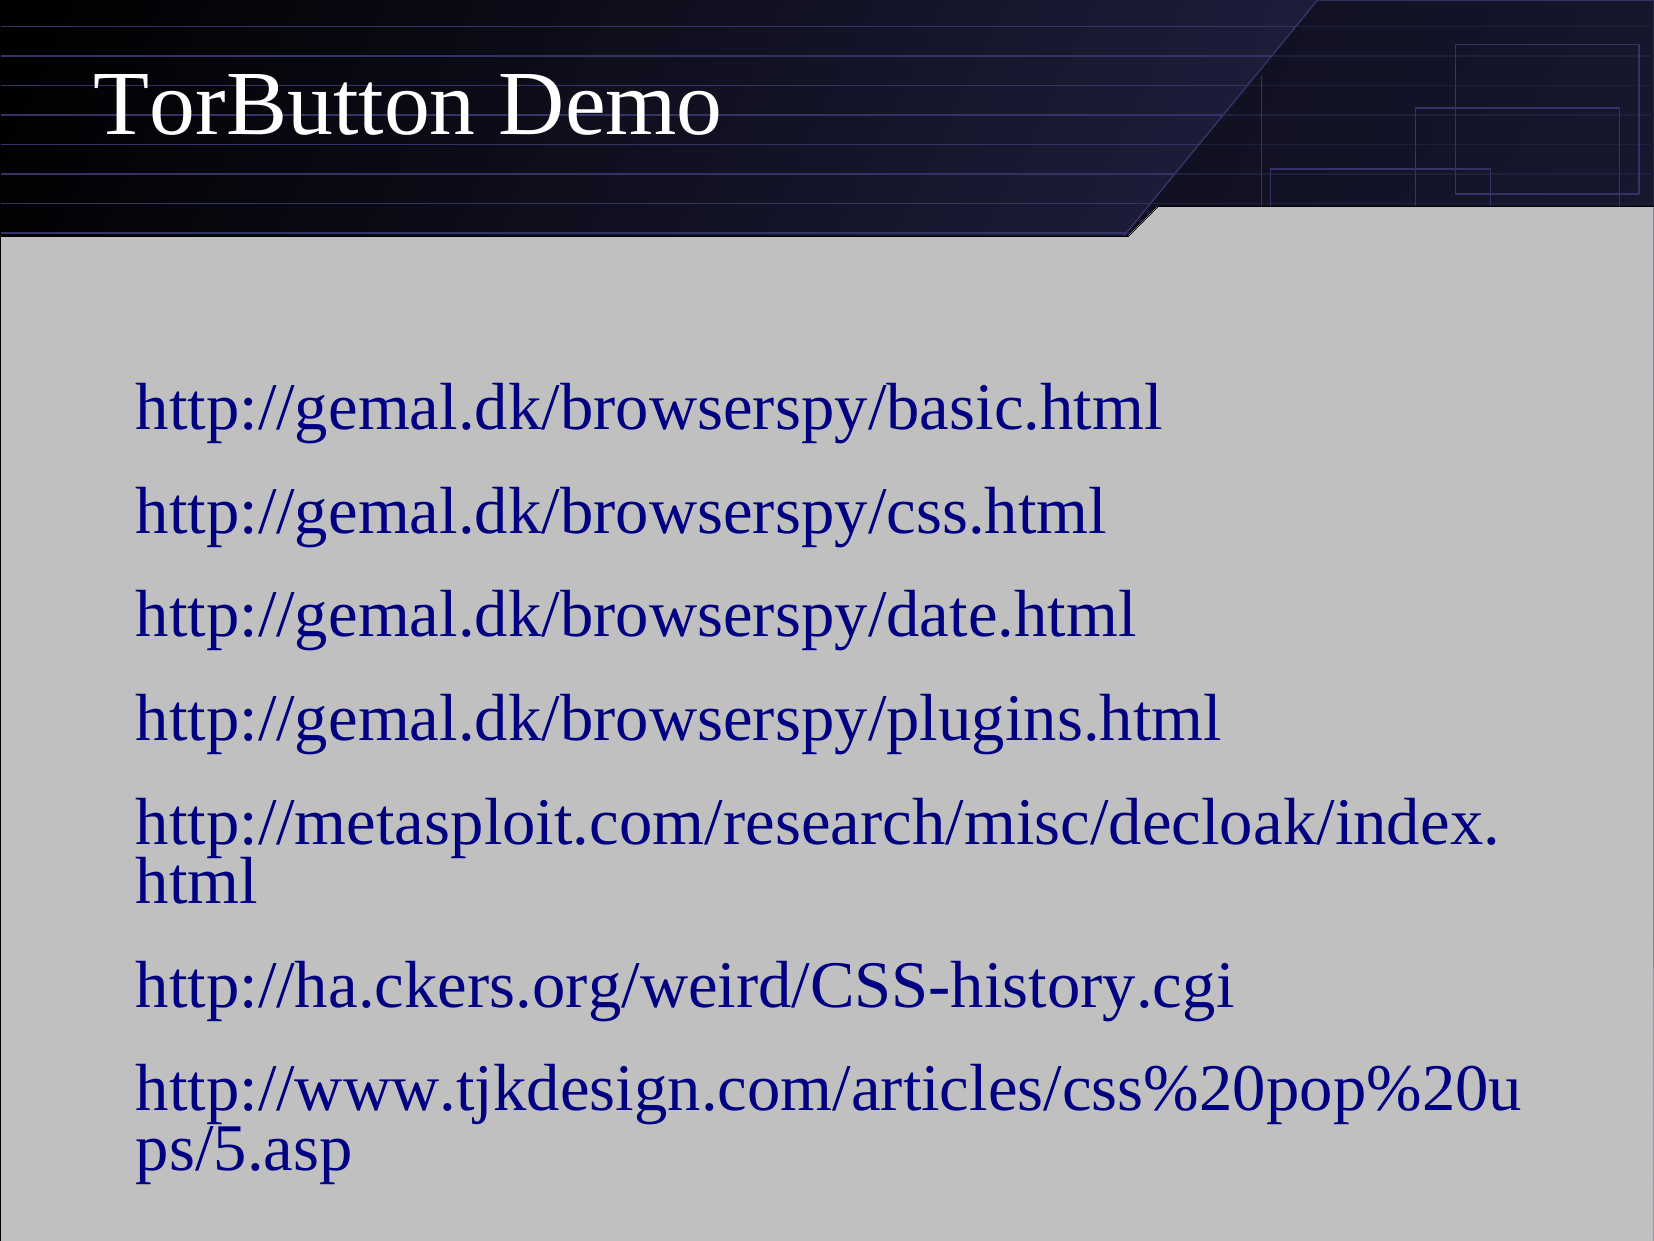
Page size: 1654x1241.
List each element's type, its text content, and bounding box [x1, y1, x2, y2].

title TorButton Demo [93, 0, 1506, 208]
list http://gemal.dk/browserspy/basic.html http://gemal.dk/browserspy/css.html http://gemal.dk/browserspy/date.html http://gemal.dk/browserspy/plugins.html http://metasploit.com/research/misc/decloak/index.html http://ha.ckers.org/weird/CSS-history.cgi http://www.tjkdesign.com/articles/css%20pop%20ups/5.asp [118, 370, 1531, 1152]
